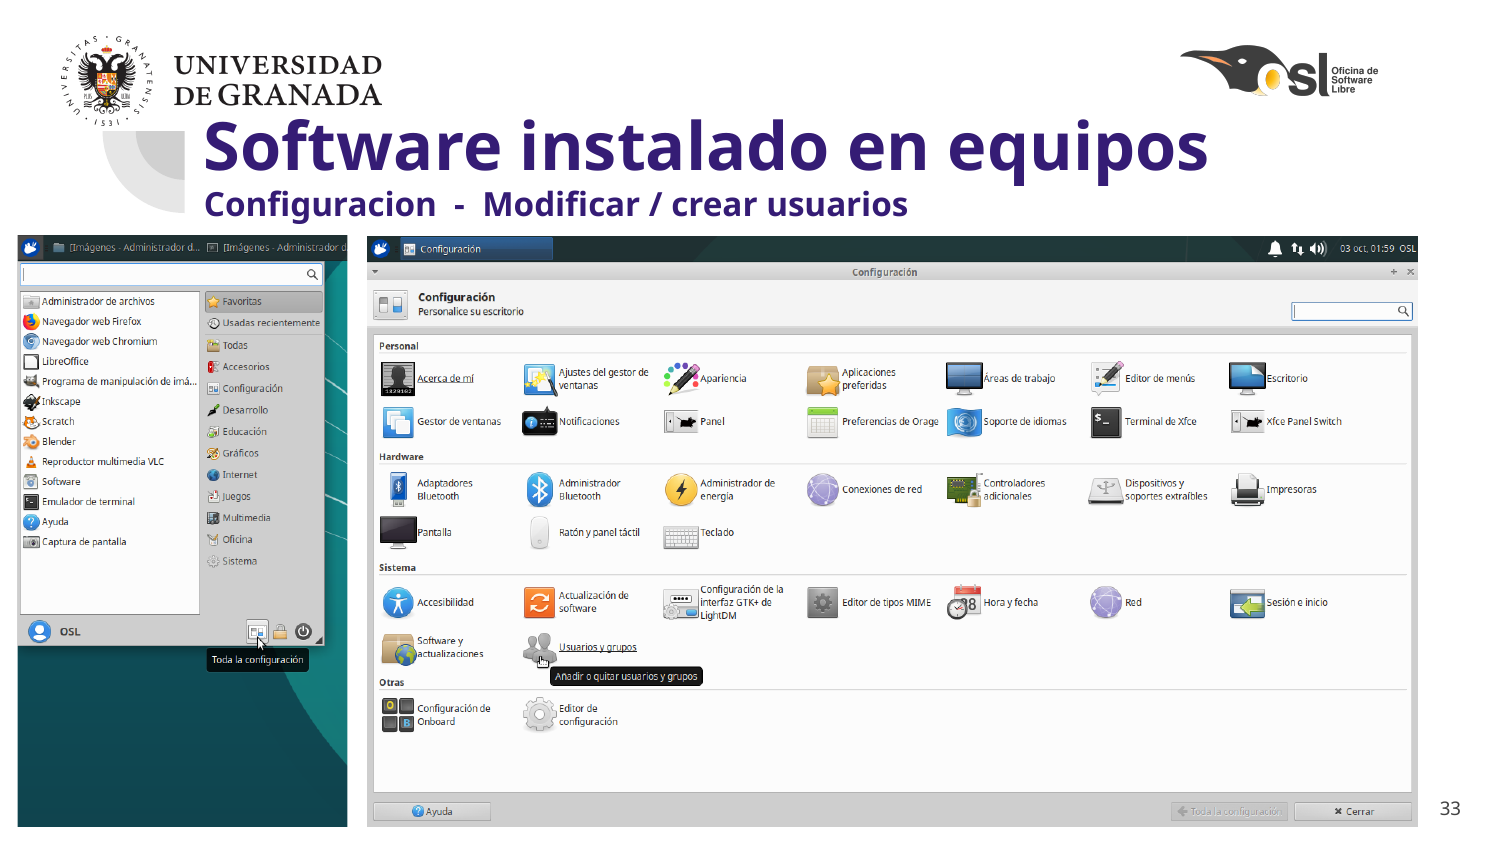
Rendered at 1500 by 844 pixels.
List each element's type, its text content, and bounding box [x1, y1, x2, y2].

picture [367, 236, 1418, 827]
slide_number <número> [1386, 777, 1477, 842]
picture [17, 235, 348, 827]
title Software instalado en equipos Configuracion - Modificar / crear usuarios [188, 106, 1343, 221]
picture [61, 36, 382, 126]
picture [1176, 25, 1404, 115]
